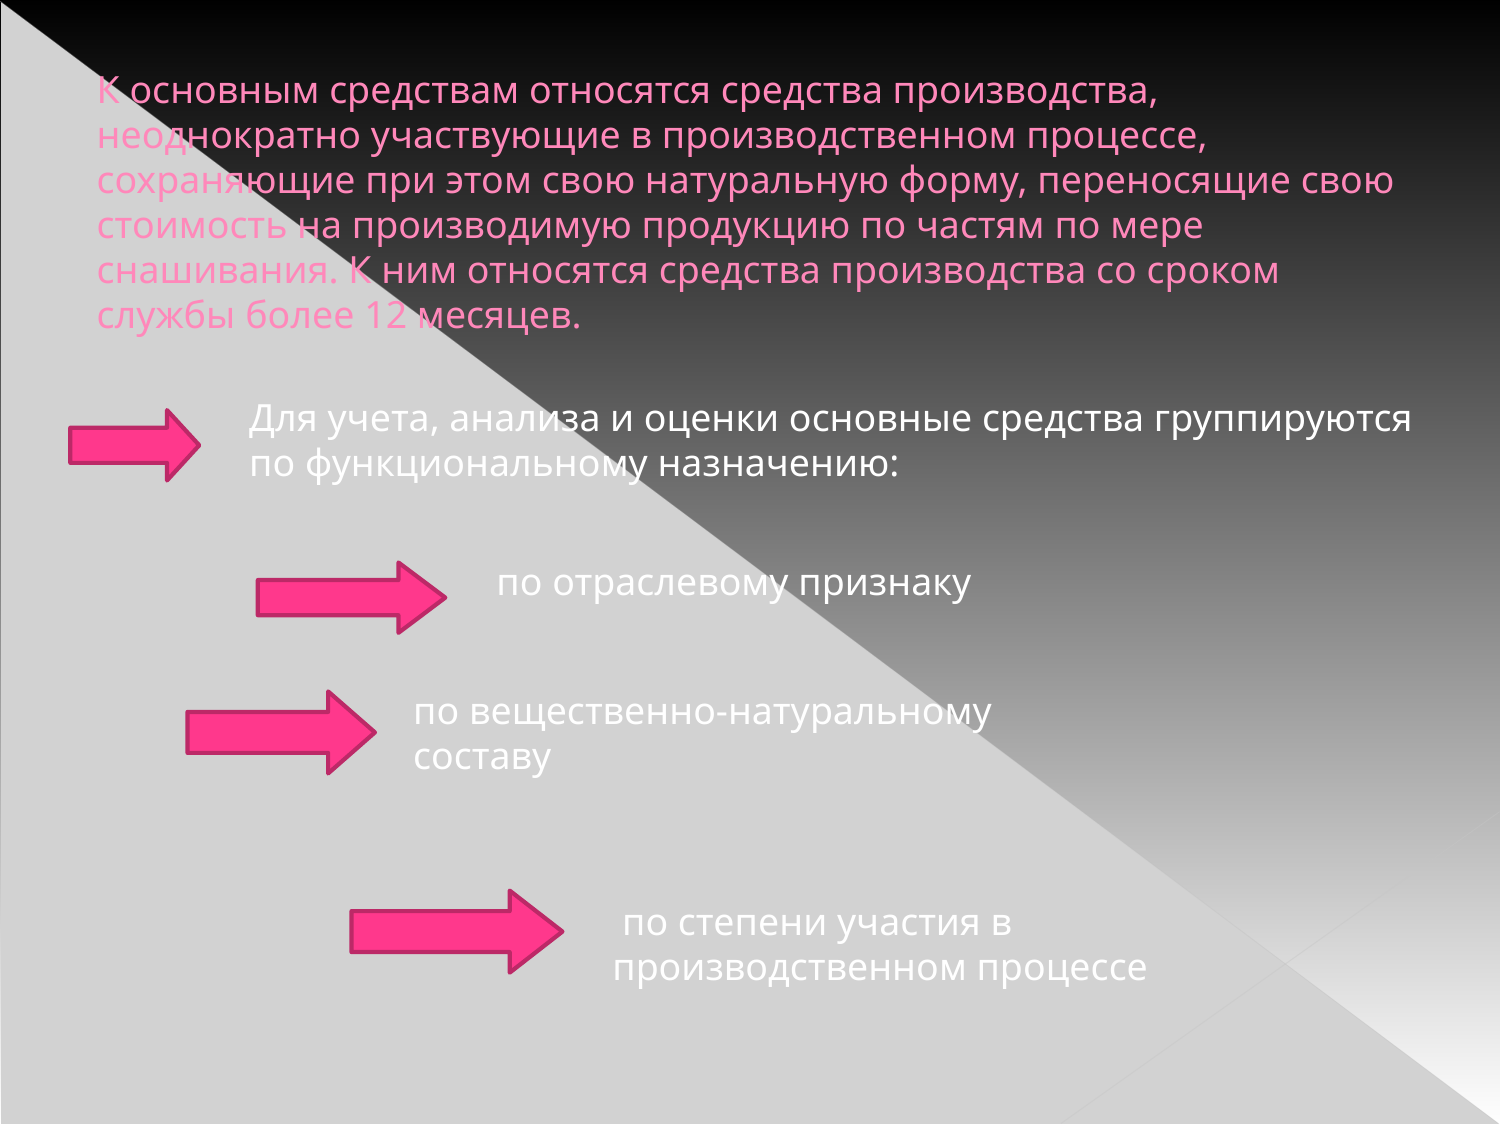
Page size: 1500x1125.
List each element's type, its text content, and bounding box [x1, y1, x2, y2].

text_box К основным средствам относятся средства производства, неоднократно участвующие в производственном процессе, сохраняющие при этом свою натуральную форму, переносящие свою стоимость на производимую продукцию по частям по мере снашивания. К ним относятся средства производства со сроком службы более 12 месяцев. [81, 58, 1418, 344]
text_box [70, 410, 200, 481]
text_box по степени участия в производственном процессе [597, 890, 1348, 996]
text_box по вещественно-натуральному составу [398, 679, 1149, 785]
text_box [257, 562, 446, 633]
text_box [351, 890, 563, 973]
text_box по отраслевому признаку [481, 550, 987, 611]
text_box [187, 691, 375, 774]
text_box Для учета, анализа и оценки основные средства группируются по функциональному назначению: [234, 386, 1454, 492]
